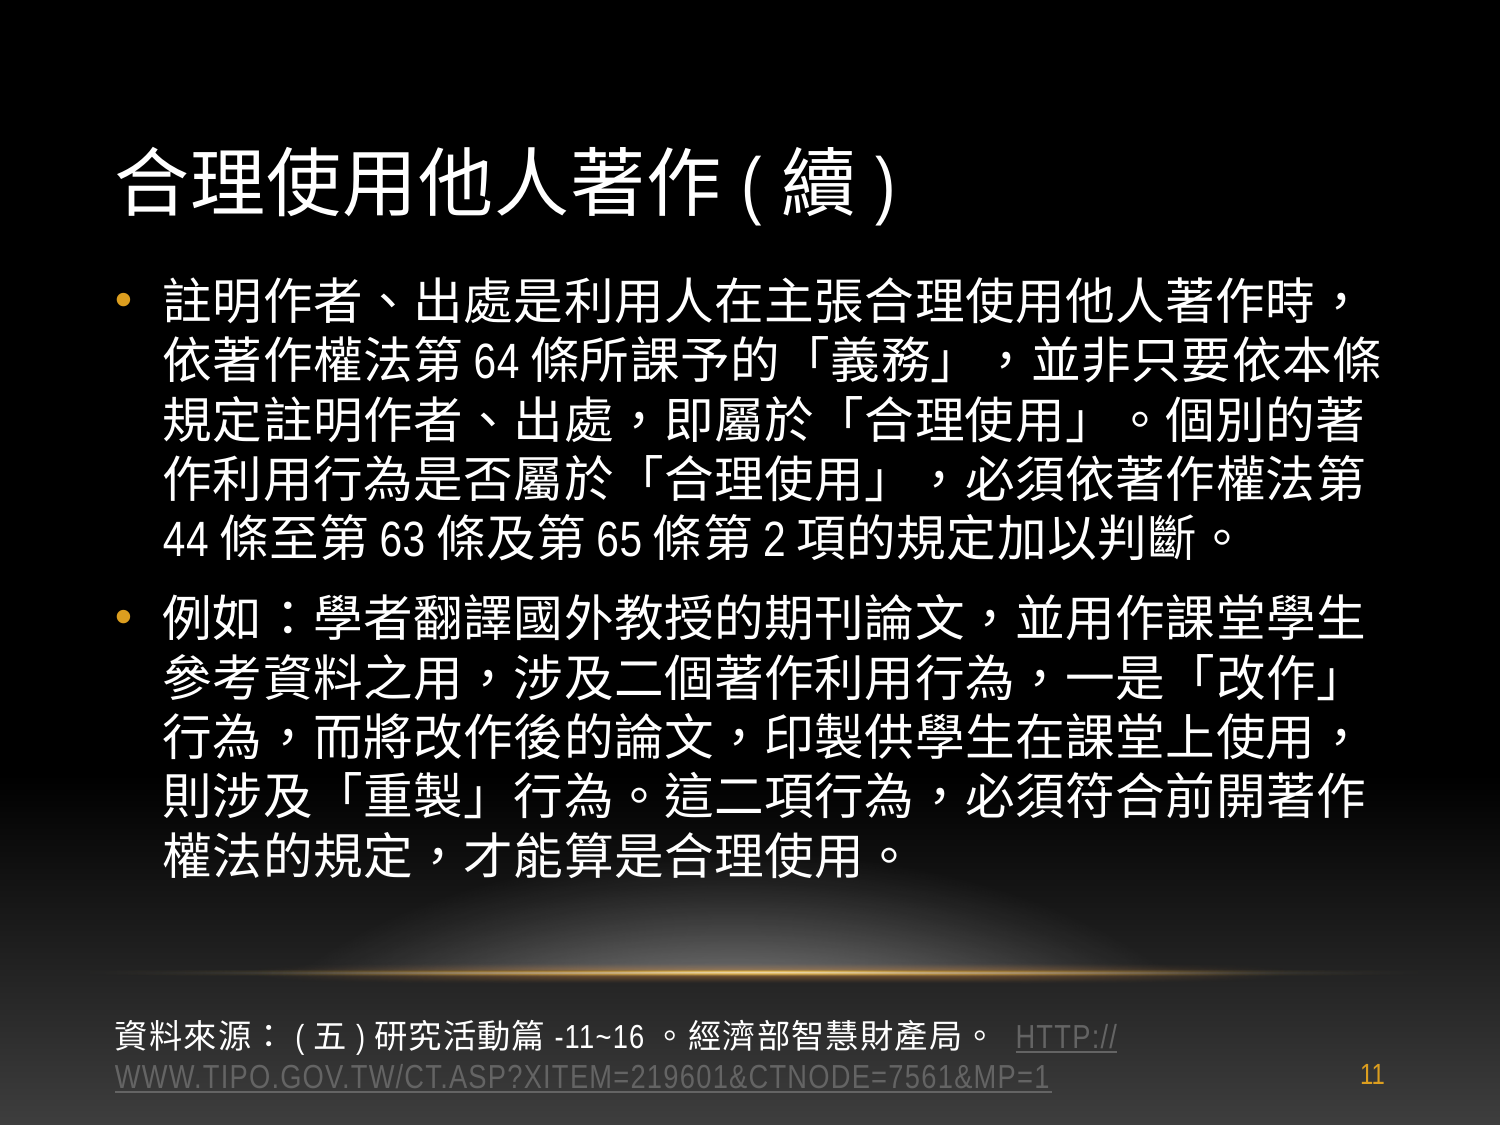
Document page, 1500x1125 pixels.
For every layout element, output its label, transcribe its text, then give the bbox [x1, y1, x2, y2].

list 註明作者、出處是利用人在主張合理使用他人著作時，依著作權法第64條所課予的「義務」，並非只要依本條規定註明作者、出處，即屬於「合理使用」。個別的著作利用行為是否屬於「合理使用」，必須依著作權法第44條至第63條及第65條第2項的規定加以判斷。 例如：學者翻譯國外教授的期刊論文，並用作課堂學生參考資料之用，涉及二個著作利用行為，一是「改作」行為，而將改作後的論文，印製供學生在課堂上使用，則涉及「重製」行為。這二項行為，必須符合前開著作權法的規定，才能算是合理使用。 [99, 262, 1400, 938]
title 合理使用他人著作(續) [99, 45, 1400, 233]
footer 資料來源：(五)研究活動篇-11~16。經濟部智慧財產局。 http://www.tipo.gov.tw/ct.asp?xItem=219601&ctNode=7561&mp=1 [99, 1011, 1222, 1100]
slide_number <編號> [1237, 1042, 1400, 1103]
picture [0, 0, 1500, 1125]
